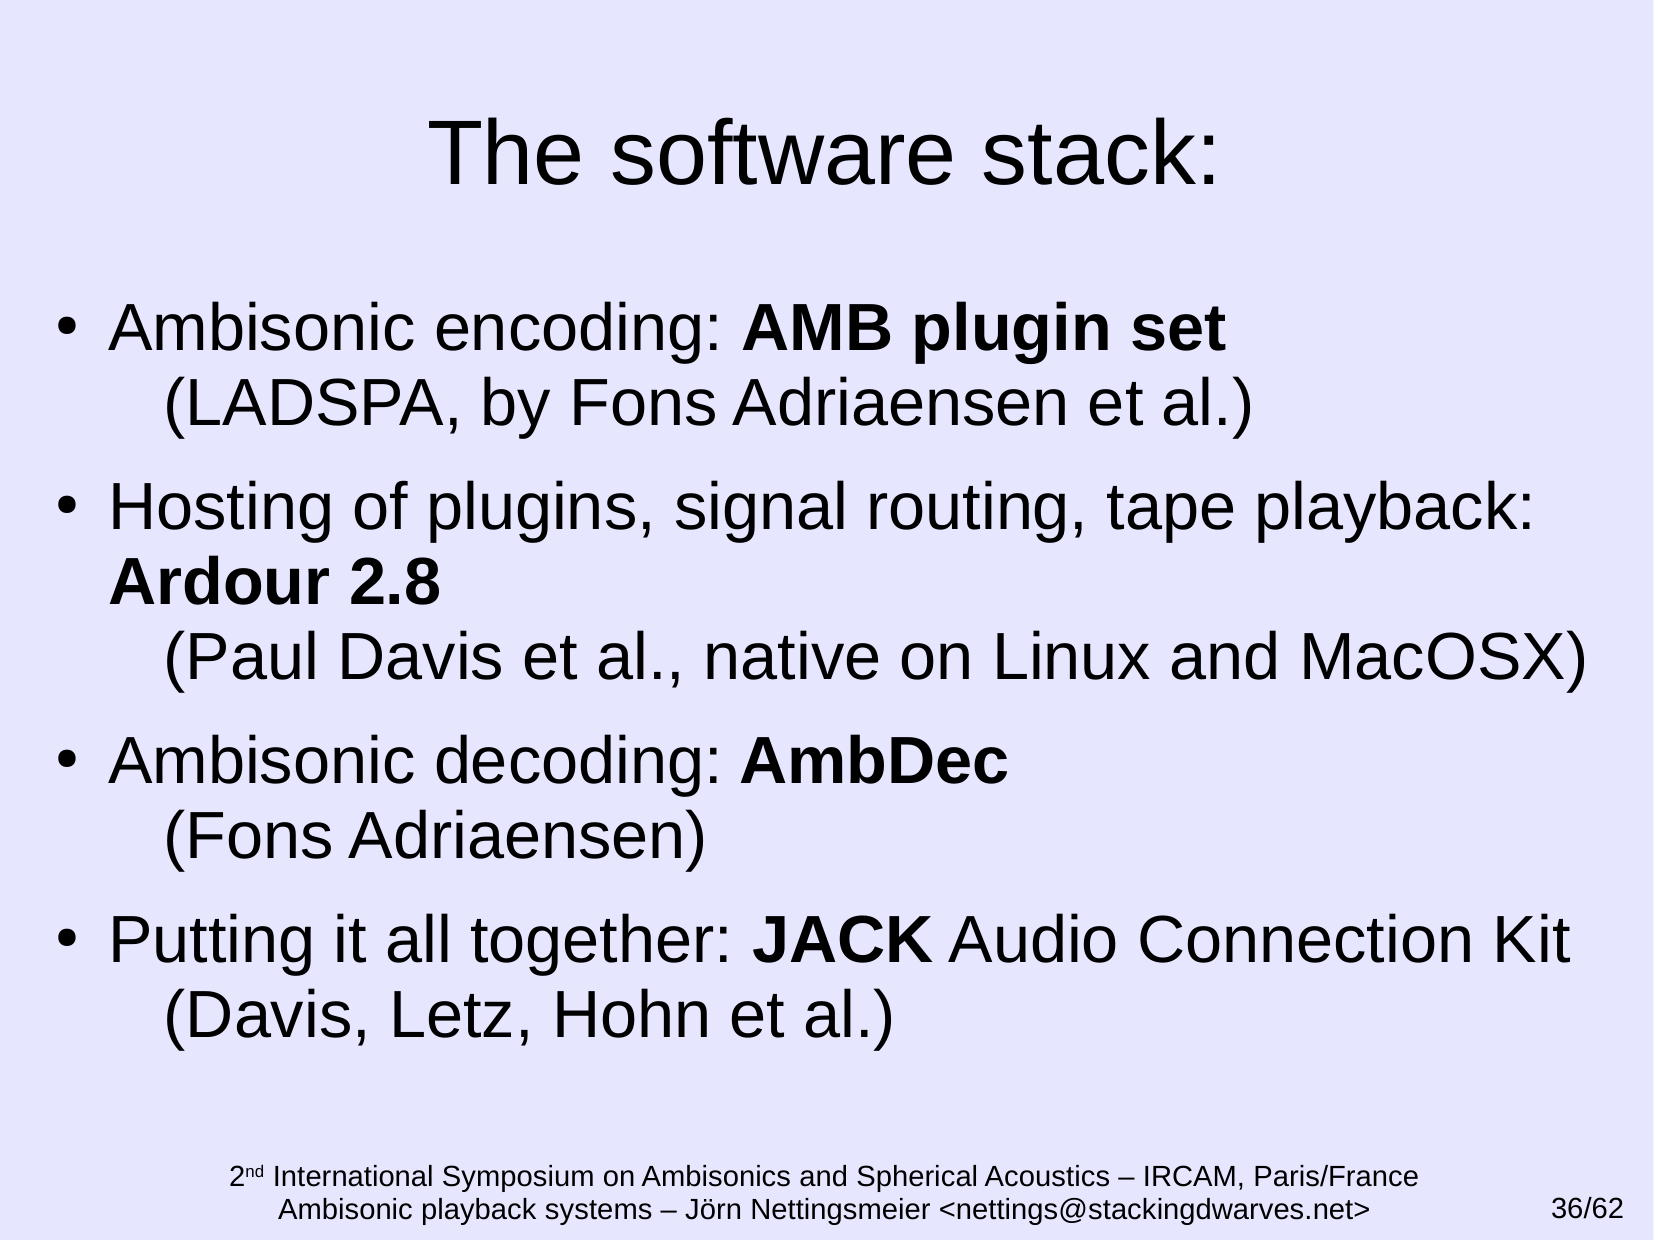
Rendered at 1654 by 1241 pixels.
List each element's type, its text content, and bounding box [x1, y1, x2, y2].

list Ambisonic encoding: AMB plugin set (LADSPA, by Fons Adriaensen et al.) Hosting of plugins, signal routing, tape playback: Ardour 2.8 (Paul Davis et al., native on Linux and MacOSX) Ambisonic decoding: AmbDec (Fons Adriaensen) Putting it all together: JACK Audio Connection Kit (Davis, Letz, Hohn et al.) [37, 290, 1613, 1109]
title The software stack: [37, 49, 1613, 257]
